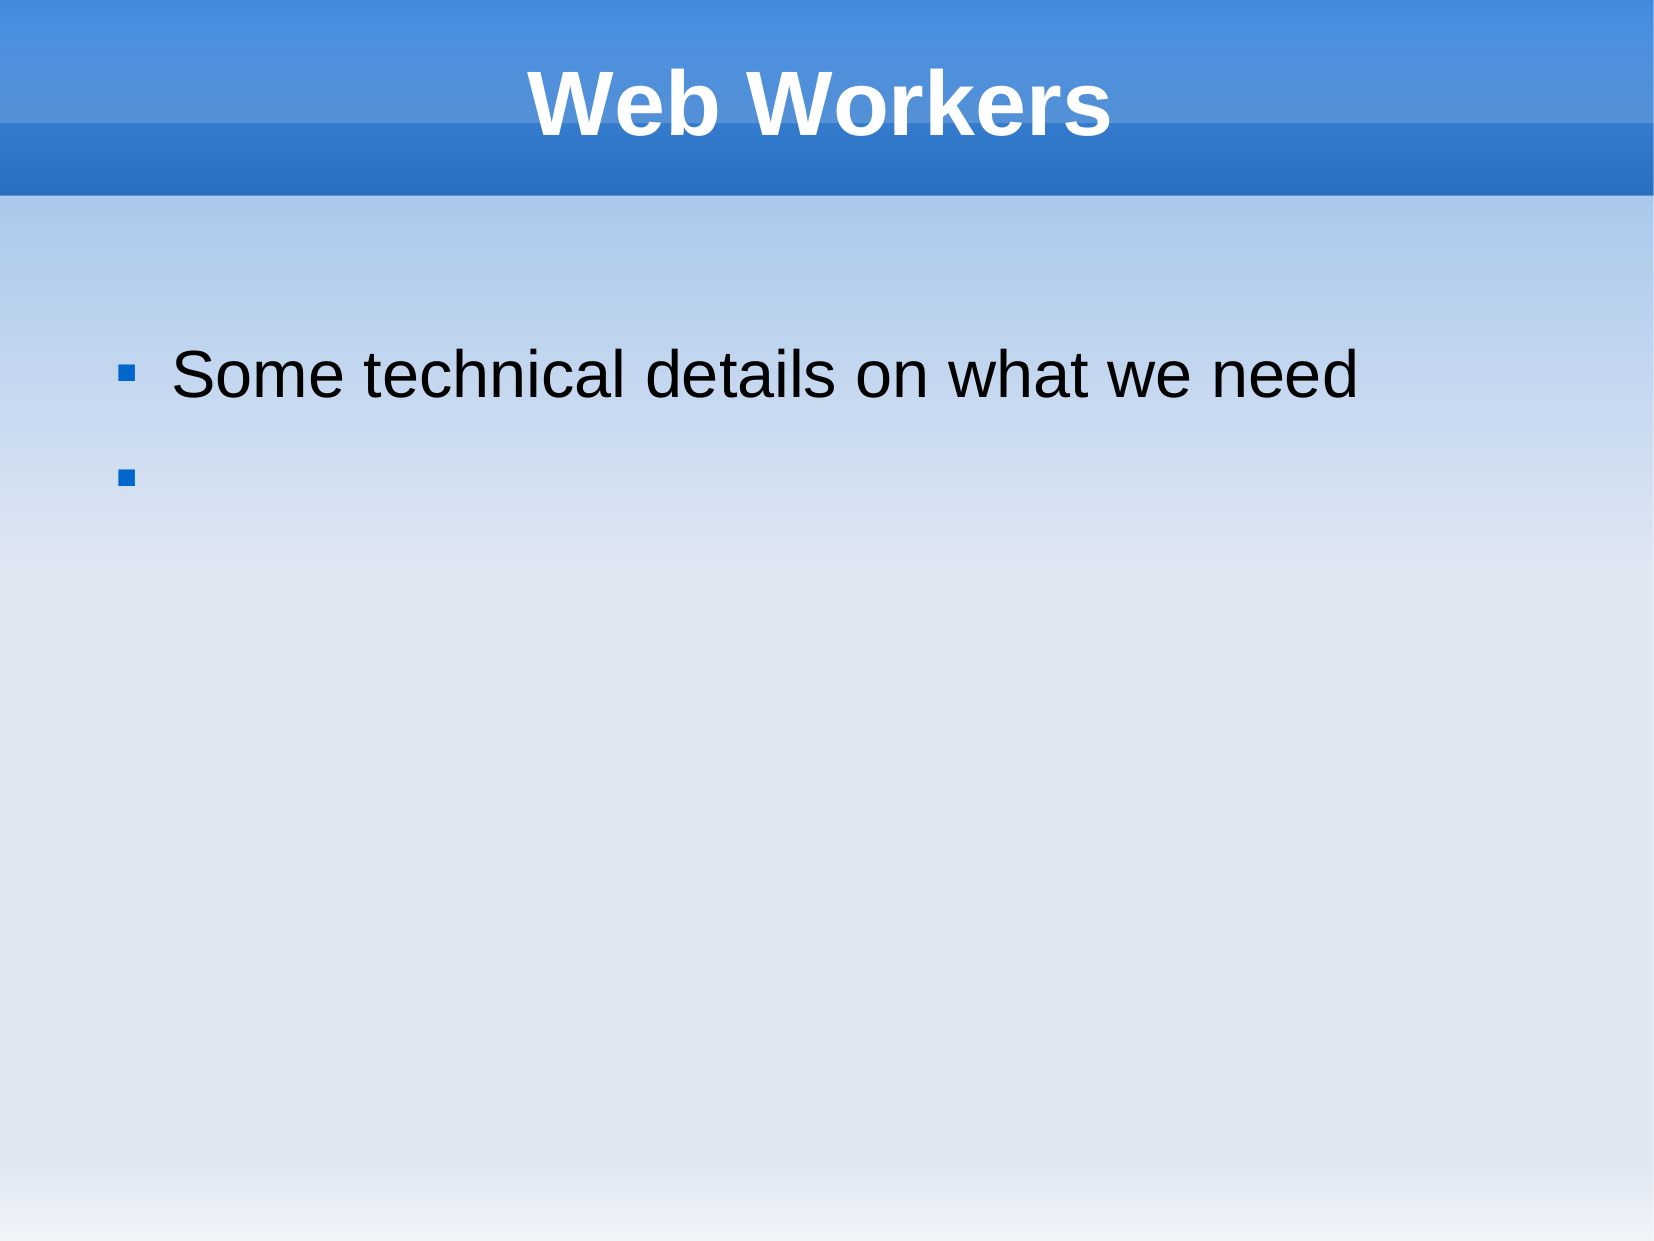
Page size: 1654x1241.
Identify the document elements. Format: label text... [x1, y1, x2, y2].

title Web Workers [76, 0, 1565, 208]
picture [0, 0, 1654, 1241]
list Some technical details on what we need [82, 337, 1571, 1241]
